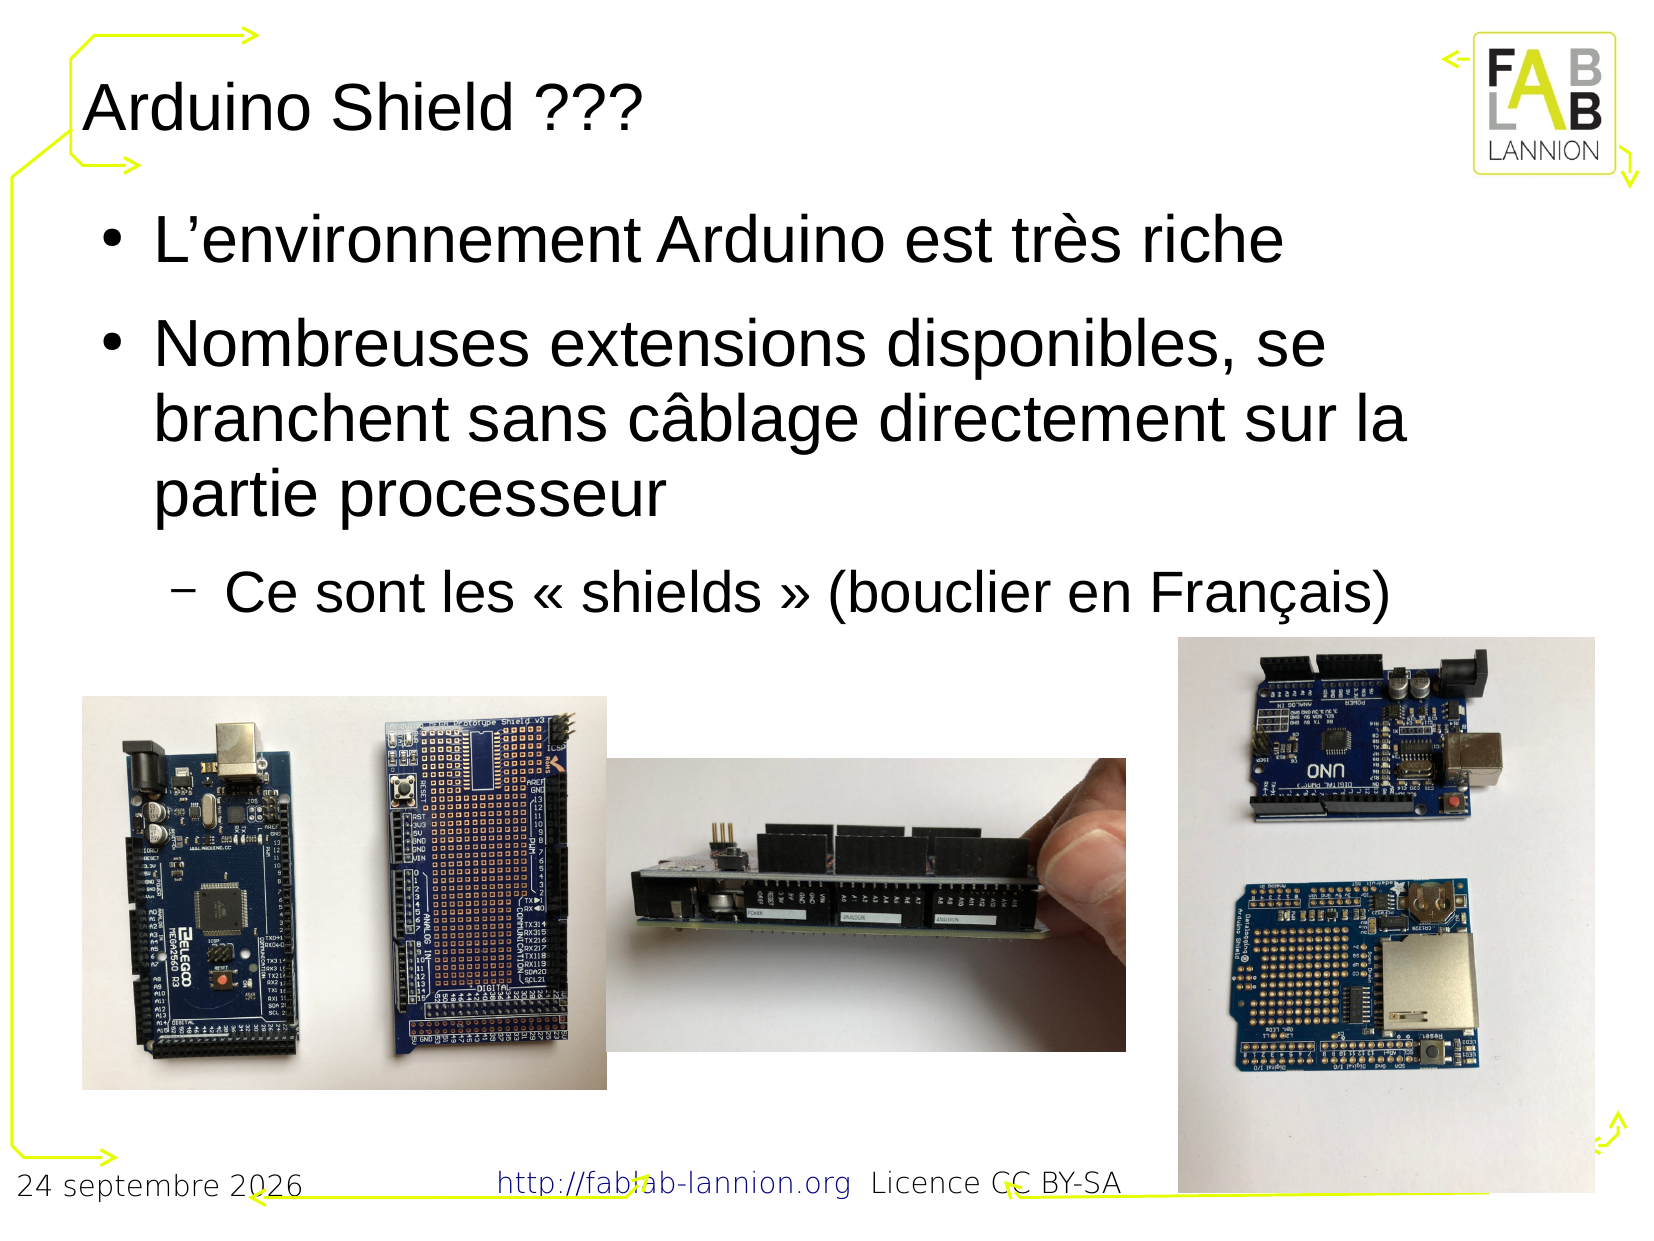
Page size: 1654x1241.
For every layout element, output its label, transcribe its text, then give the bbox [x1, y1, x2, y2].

picture [1178, 637, 1595, 1193]
title Arduino Shield ??? [82, 49, 1441, 166]
picture [1470, 29, 1619, 178]
picture [82, 696, 1126, 1090]
list L’environnement Arduino est très riche Nombreuses extensions disponibles, se branchent sans câblage directement sur la partie processeur Ce sont les « shields » (bouclier en Français) [82, 202, 1571, 686]
